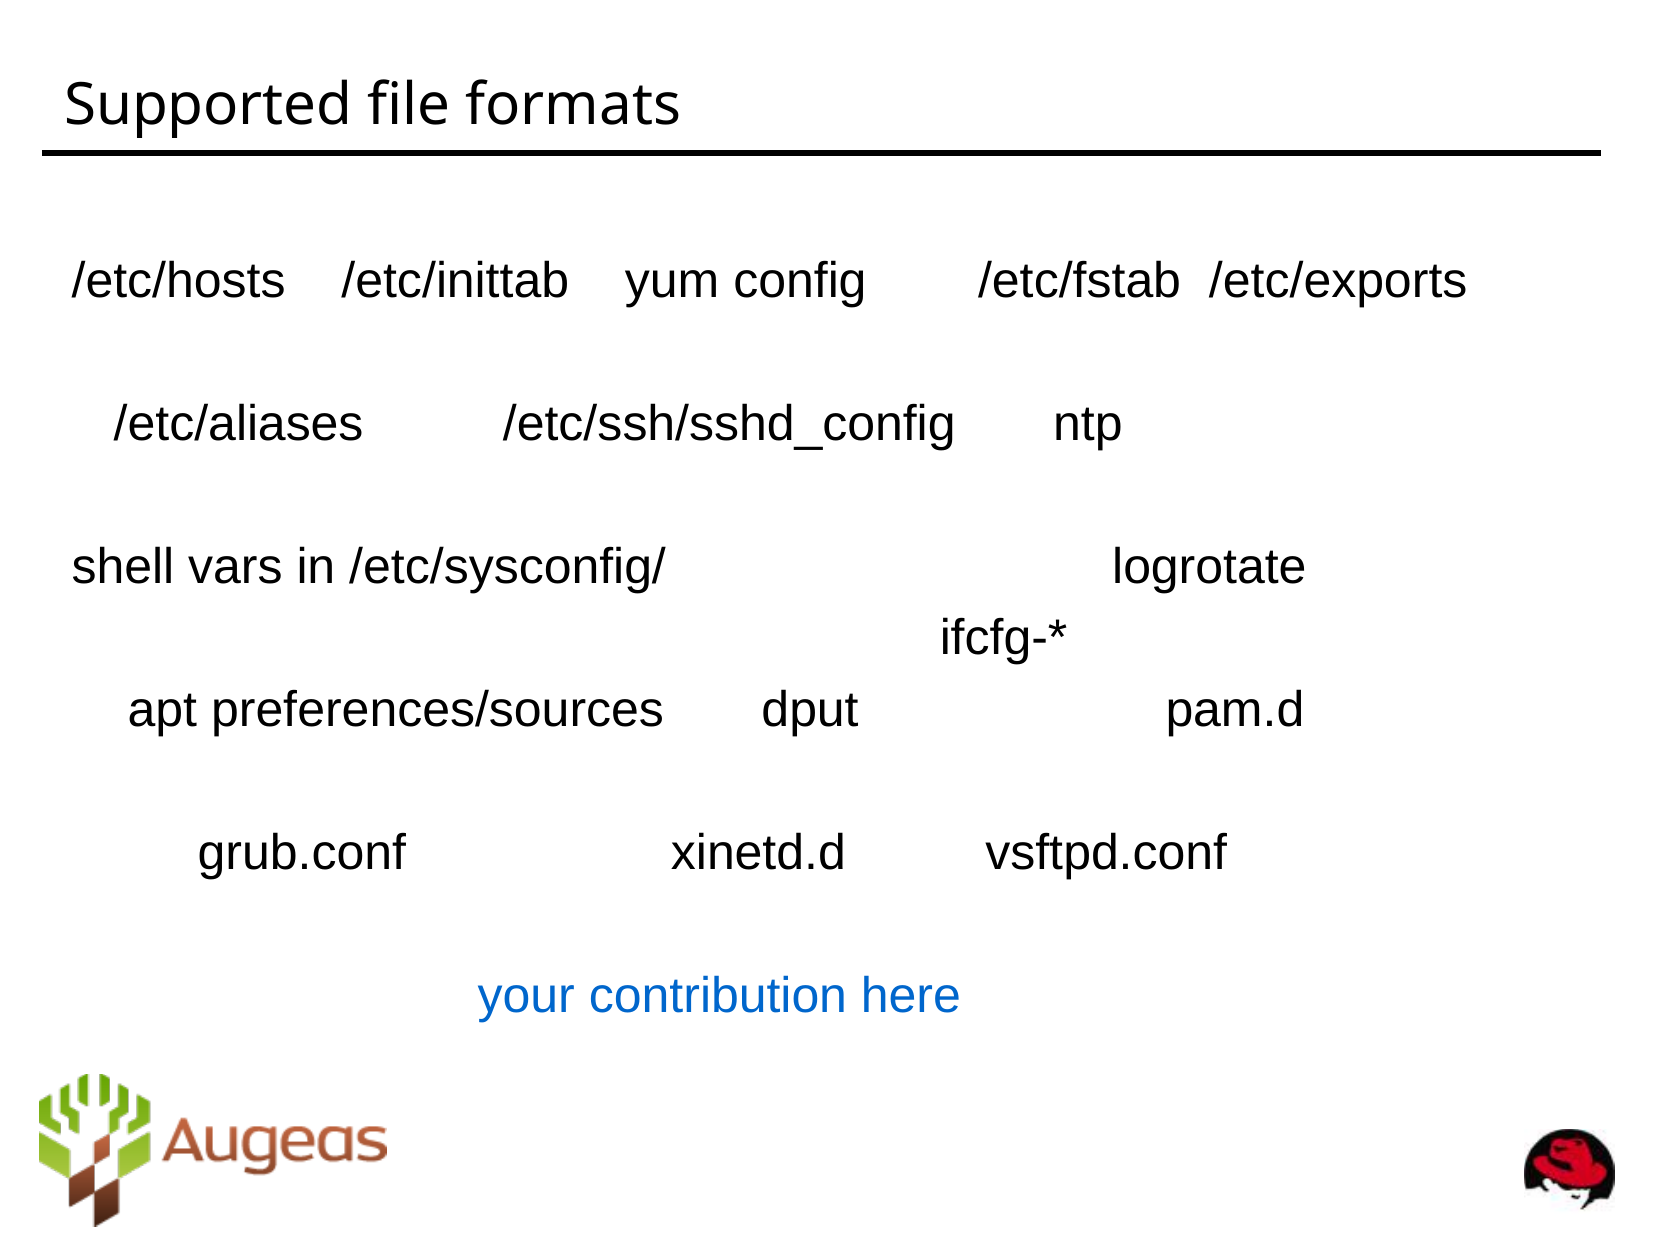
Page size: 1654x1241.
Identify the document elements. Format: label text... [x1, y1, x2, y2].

picture [1524, 1129, 1615, 1220]
picture [39, 1074, 387, 1227]
title Supported file formats [64, 42, 1496, 161]
list /etc/hosts /etc/inittab yum config /etc/fstab /etc/exports /etc/aliases /etc/ssh/sshd_config ntp shell vars in /etc/sysconfig/ logrotate ifcfg-* apt preferences/sources dput pam.d grub.conf xinetd.d vsftpd.conf your contribution here [71, 180, 1495, 1089]
